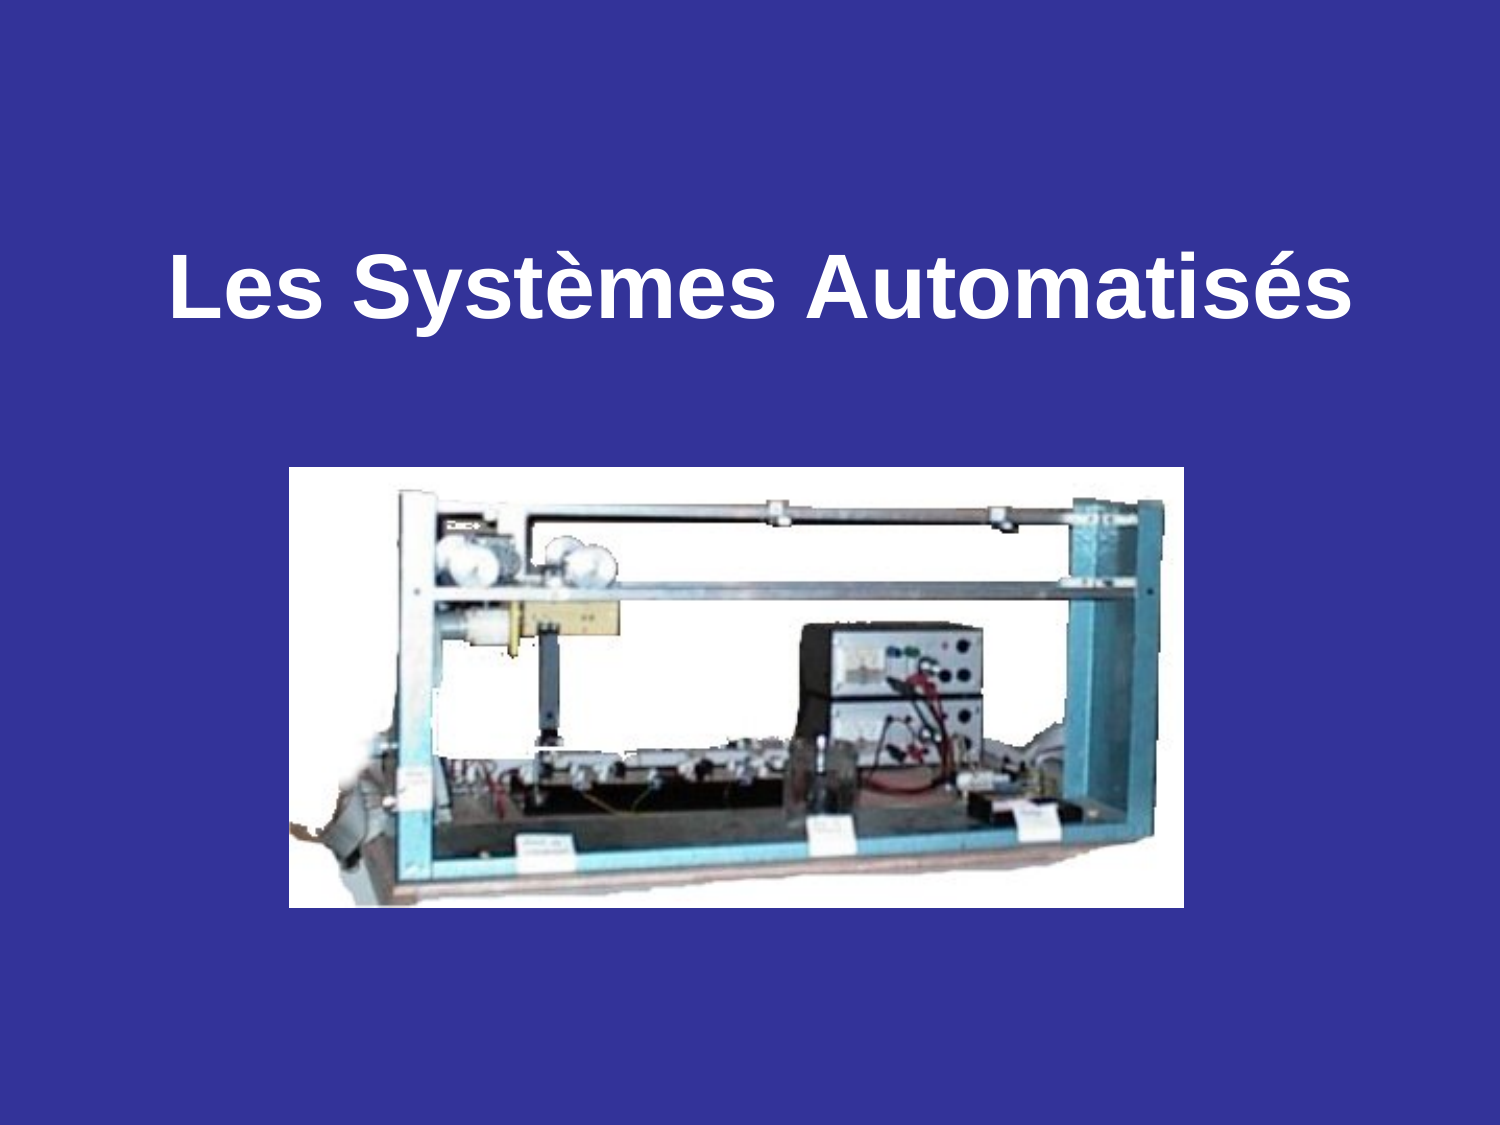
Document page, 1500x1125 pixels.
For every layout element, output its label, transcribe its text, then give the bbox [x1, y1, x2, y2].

title Les Systèmes Automatisés [123, 160, 1399, 403]
picture [289, 467, 1184, 908]
